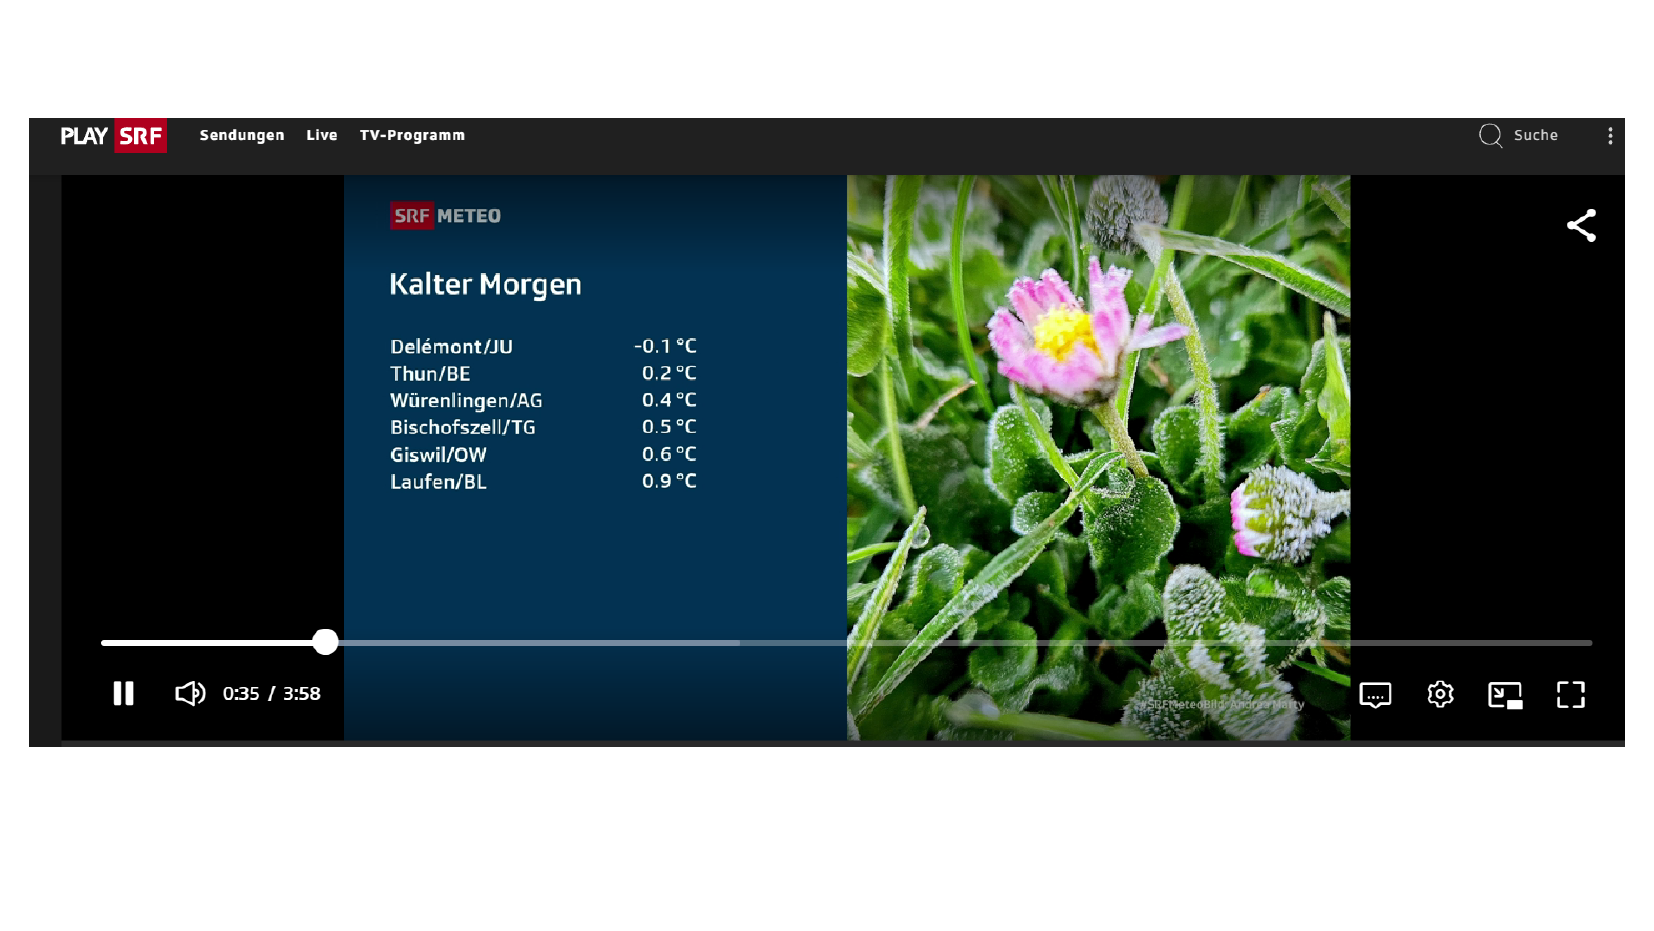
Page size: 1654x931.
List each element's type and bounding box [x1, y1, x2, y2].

picture [29, 118, 1625, 747]
